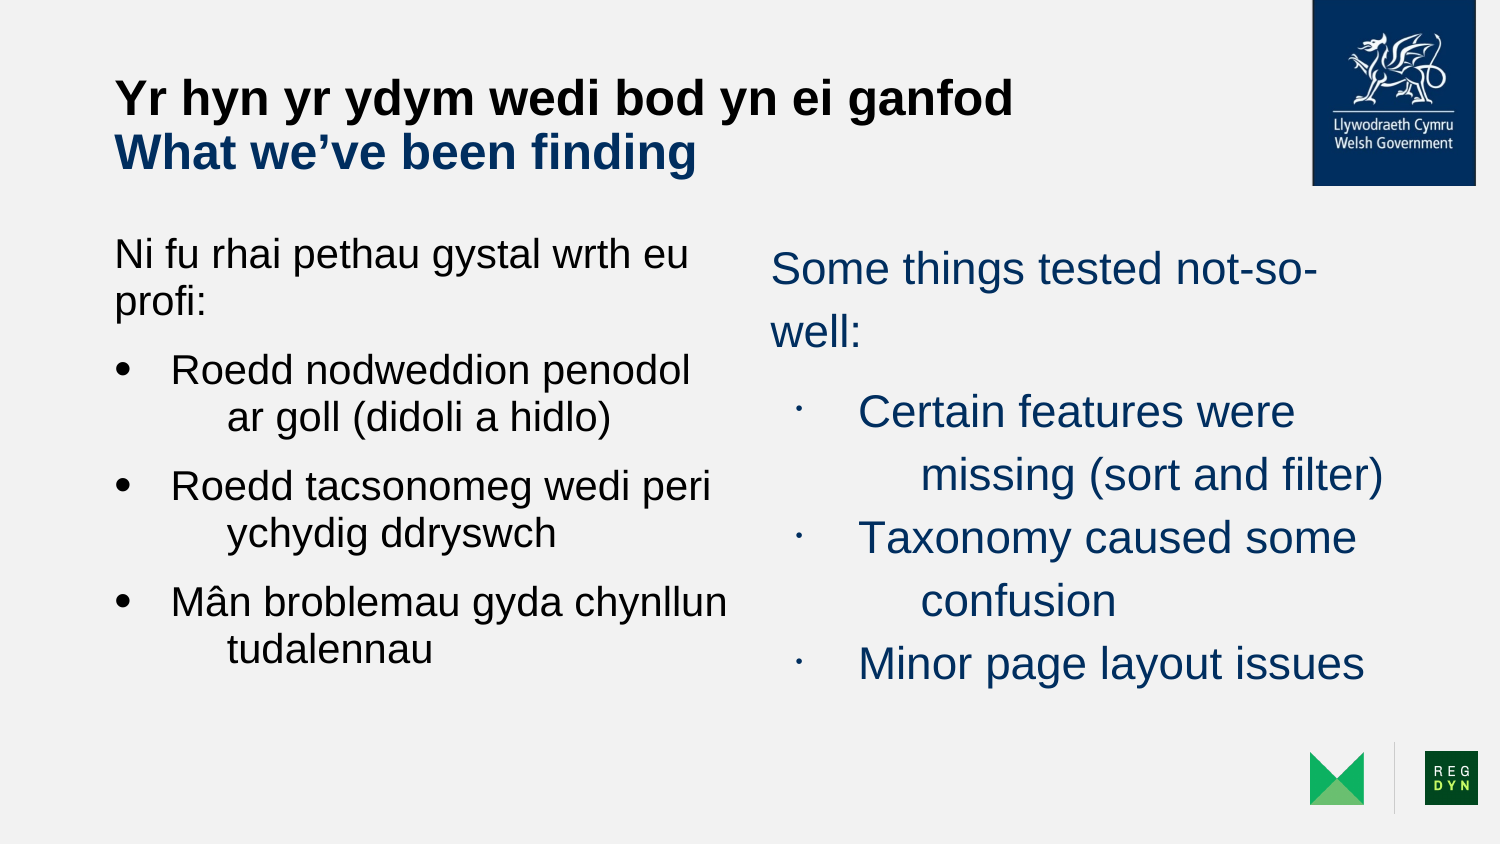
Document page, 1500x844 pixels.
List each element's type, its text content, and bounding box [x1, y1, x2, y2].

picture [1310, 760, 1364, 805]
list Ni fu rhai pethau gystal wrth eu profi: Roedd nodweddion penodol ar goll (didoli a hidlo) Roedd tacsonomeg wedi peri ychydig ddryswch Mân broblemau gyda chynllun tudalennau [103, 224, 741, 760]
list Some things tested not-so-well: Certain features were missing (sort and filter) Taxonomy caused some confusion Minor page layout issues [759, 224, 1397, 760]
picture [1425, 751, 1478, 805]
title Yr hyn yr ydym wedi bod yn ei ganfod What we’ve been finding [103, 44, 1397, 209]
